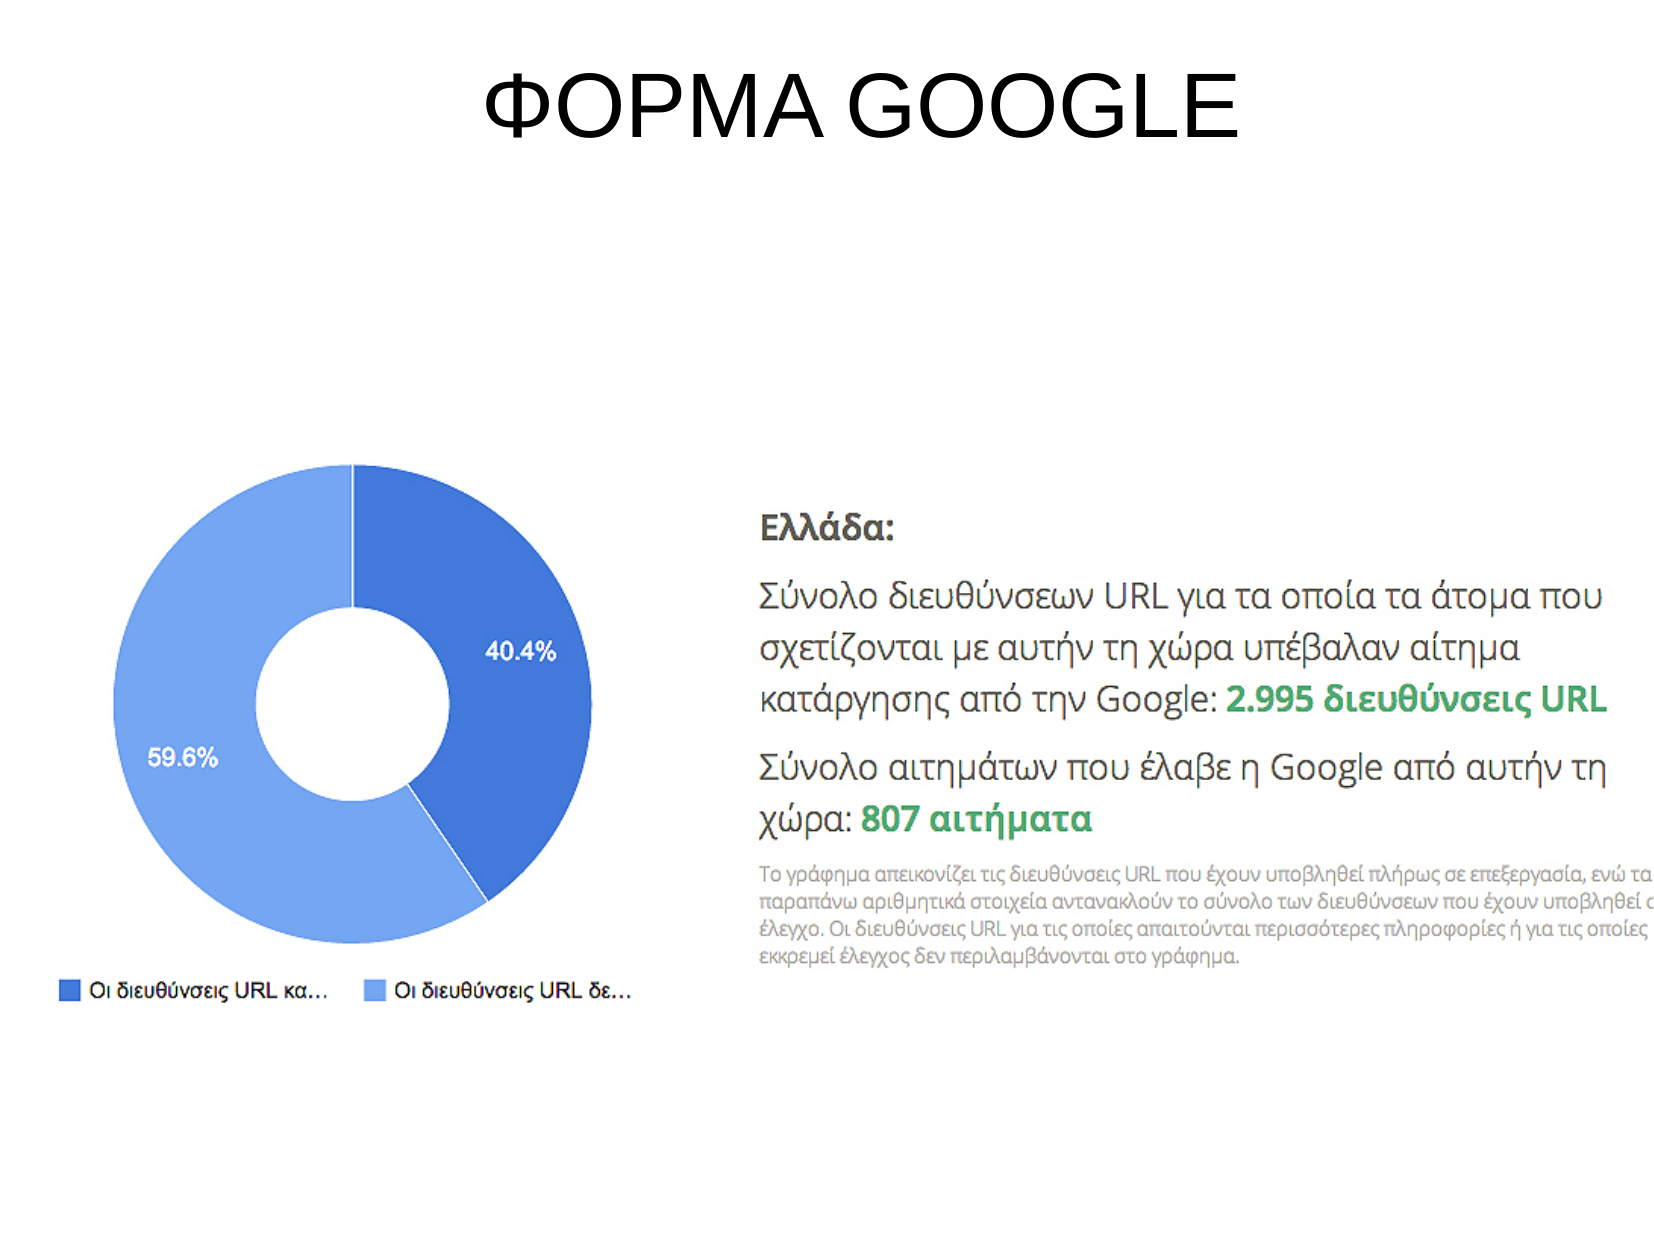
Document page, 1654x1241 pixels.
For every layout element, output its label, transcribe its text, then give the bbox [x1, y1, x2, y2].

title ΦΟΡΜΑ GOOGLE [118, 53, 1607, 261]
picture [23, 448, 1654, 1019]
